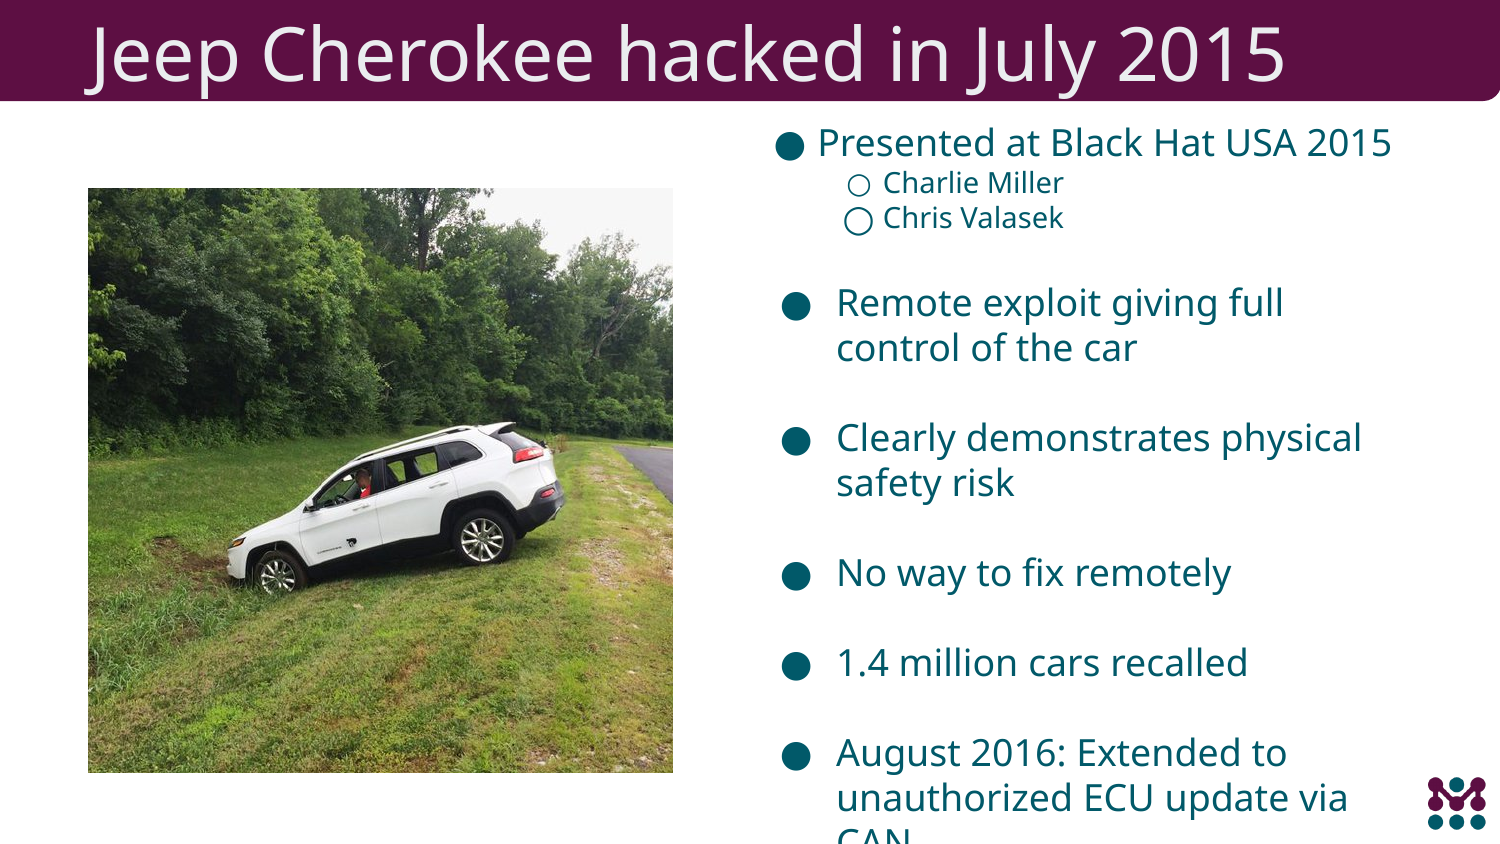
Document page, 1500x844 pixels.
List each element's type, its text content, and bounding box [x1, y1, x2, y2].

title Jeep Cherokee hacked in July 2015 [75, 0, 1425, 112]
list Presented at Black Hat USA 2015 Charlie Miller Chris Valasek Remote exploit giving full control of the car Clearly demonstrates physical safety risk No way to fix remotely 1.4 million cars recalled August 2016: Extended to unauthorized ECU update via CAN [746, 104, 1426, 844]
picture [1426, 762, 1500, 844]
picture [88, 188, 673, 773]
